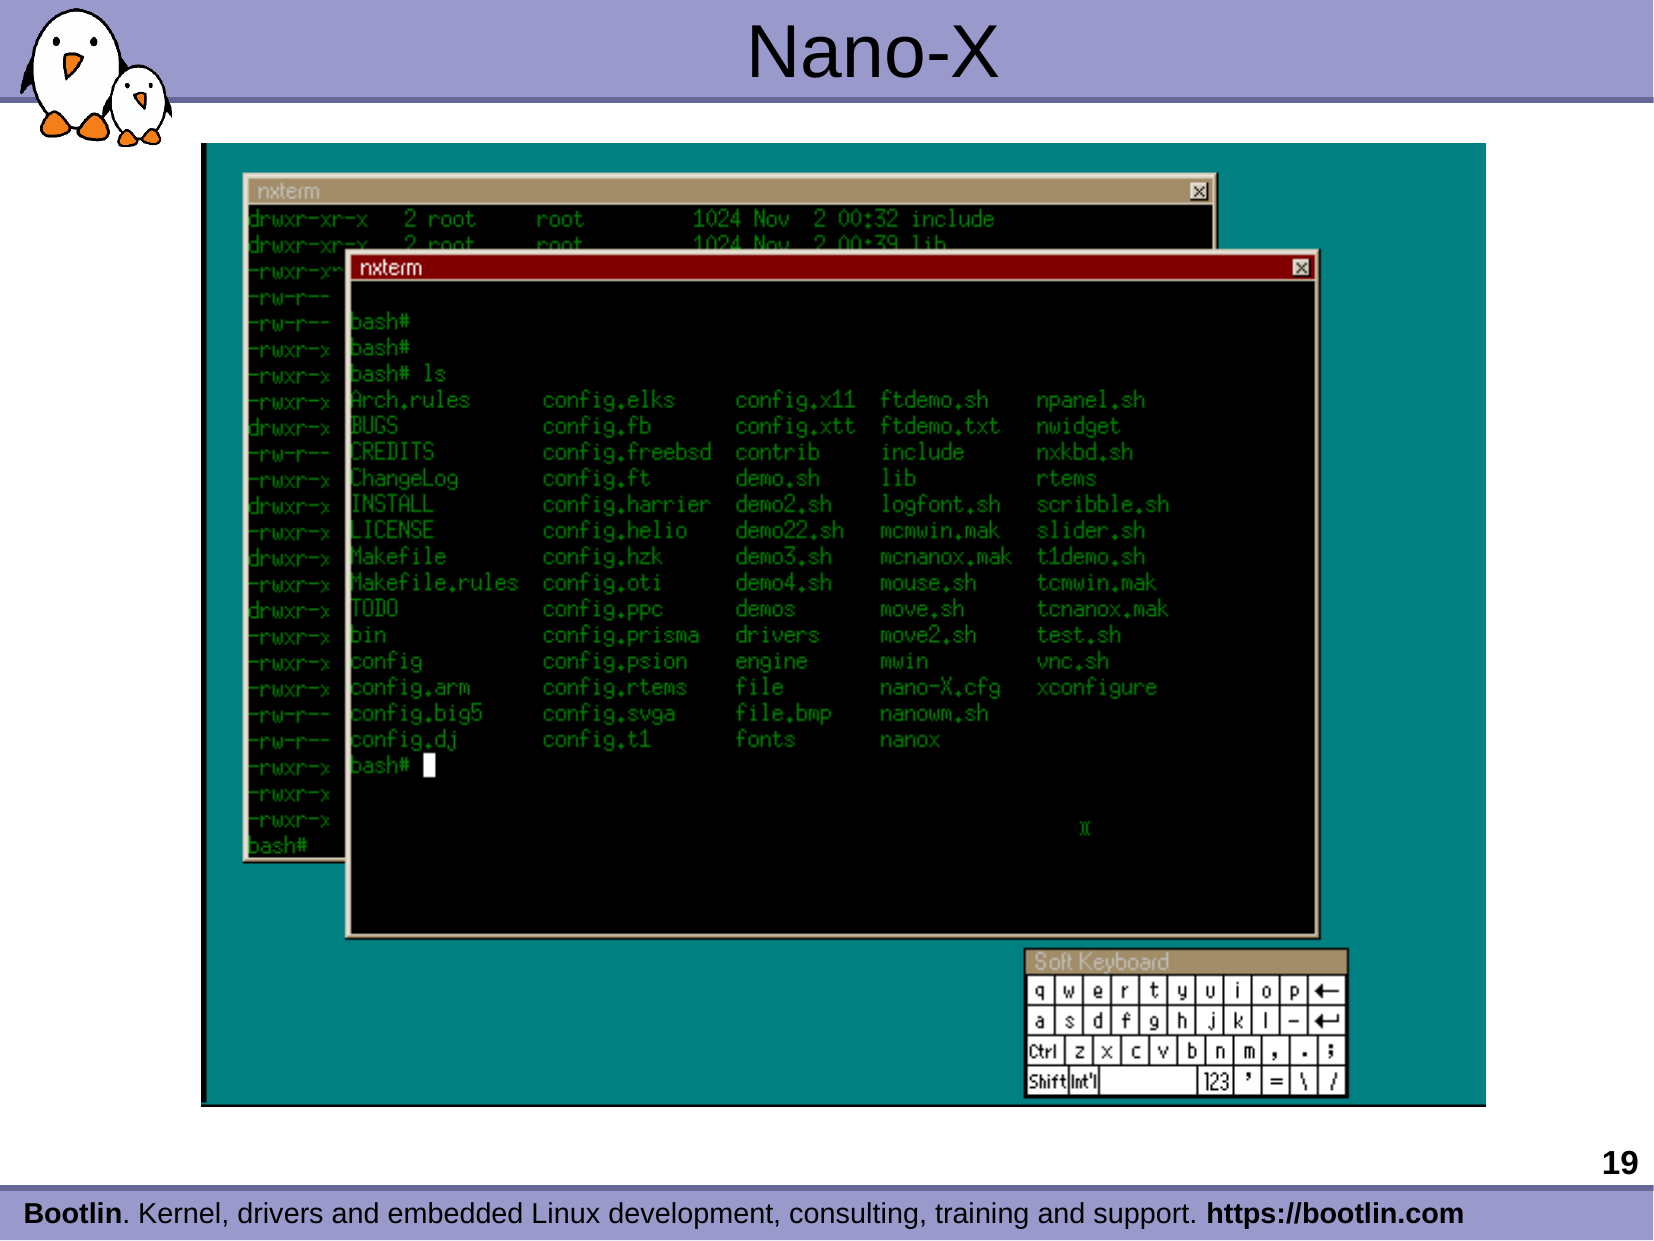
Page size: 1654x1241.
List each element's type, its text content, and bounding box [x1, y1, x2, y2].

picture [201, 143, 1486, 1107]
title Nano-X [197, 5, 1551, 97]
picture [20, 8, 172, 147]
